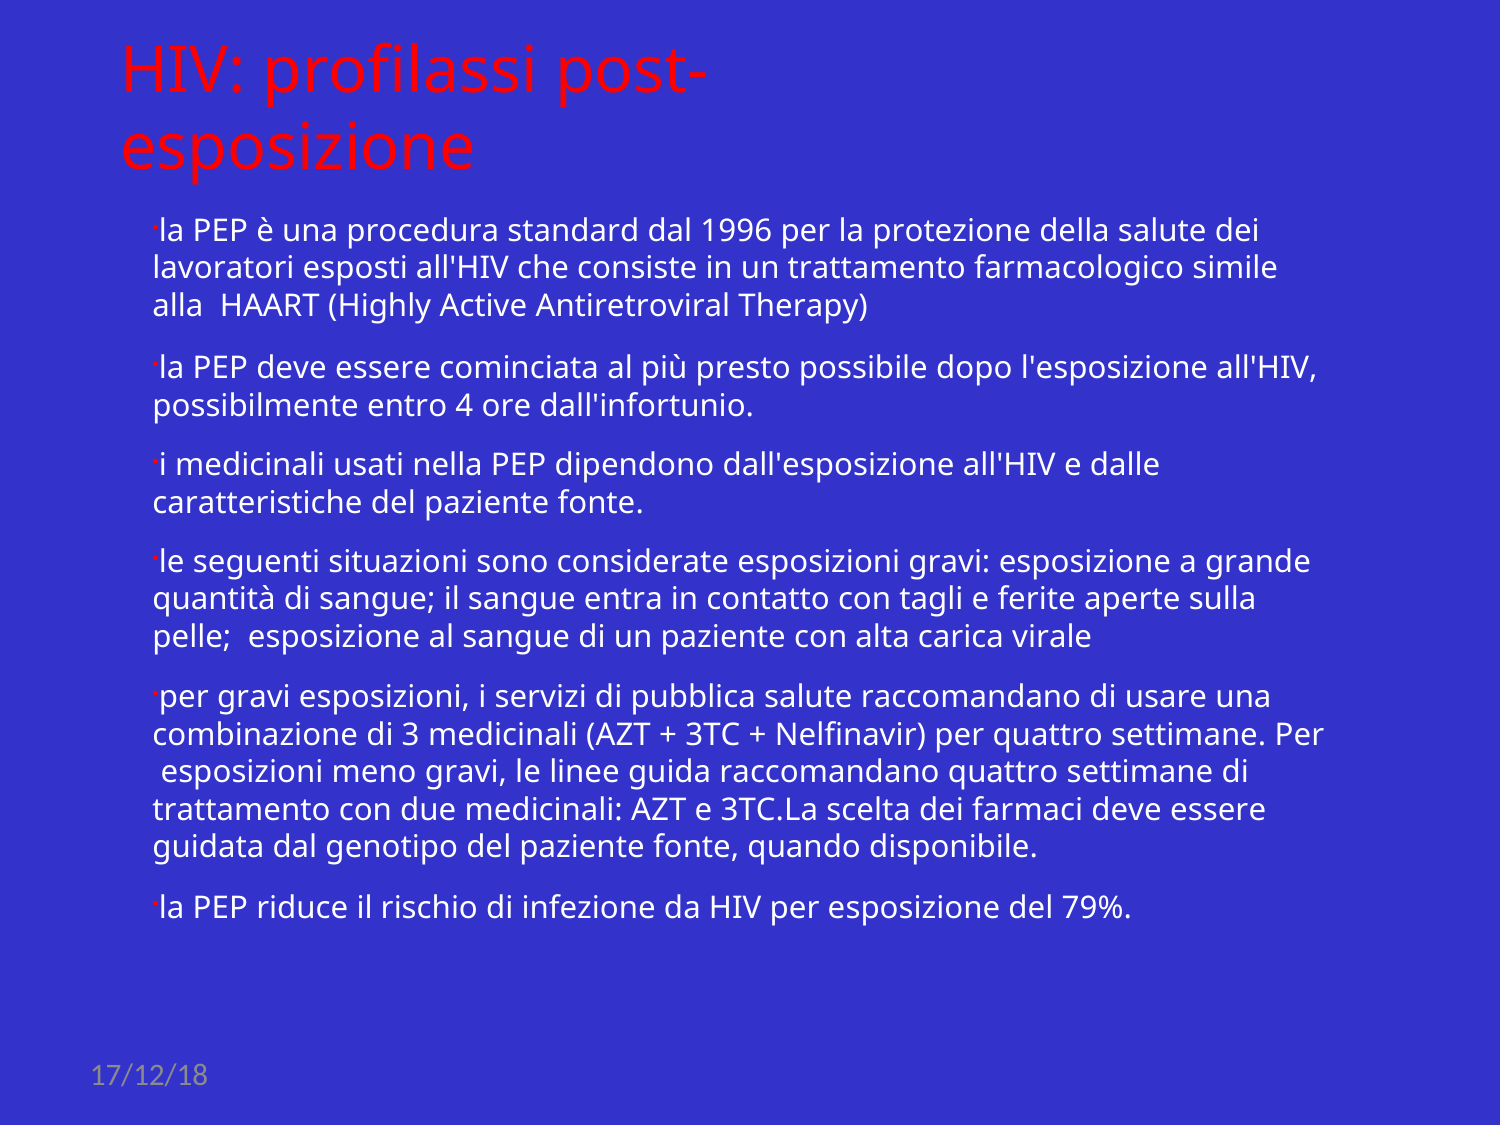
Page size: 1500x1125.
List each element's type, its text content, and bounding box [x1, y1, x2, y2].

text_box HIV: profilassi post-esposizione [105, 20, 1021, 190]
text_box la PEP è una procedura standard dal 1996 per la protezione della salute dei lavoratori esposti all'HIV che consiste in un trattamento farmacologico simile alla HAART (Highly Active Antiretroviral Therapy) la PEP deve essere cominciata al più presto possibile dopo l'esposizione all'HIV, possibilmente entro 4 ore dall'infortunio. i medicinali usati nella PEP dipendono dall'esposizione all'HIV e dalle caratteristiche del paziente fonte. le seguenti situazioni sono considerate esposizioni gravi: esposizione a grande quantità di sangue; il sangue entra in contatto con tagli e ferite aperte sulla pelle; esposizione al sangue di un paziente con alta carica virale per gravi esposizioni, i servizi di pubblica salute raccomandano di usare una combinazione di 3 medicinali (AZT + 3TC + Nelfinavir) per quattro settimane. Per esposizioni meno gravi, le linee guida raccomandano quattro settimane di trattamento con due medicinali: AZT e 3TC.La scelta dei farmaci deve essere guidata dal genotipo del paziente fonte, quando disponibile. la PEP riduce il rischio di infezione da HIV per esposizione del 79%. [139, 203, 1342, 956]
text_box 17/12/18 [74, 1046, 421, 1103]
